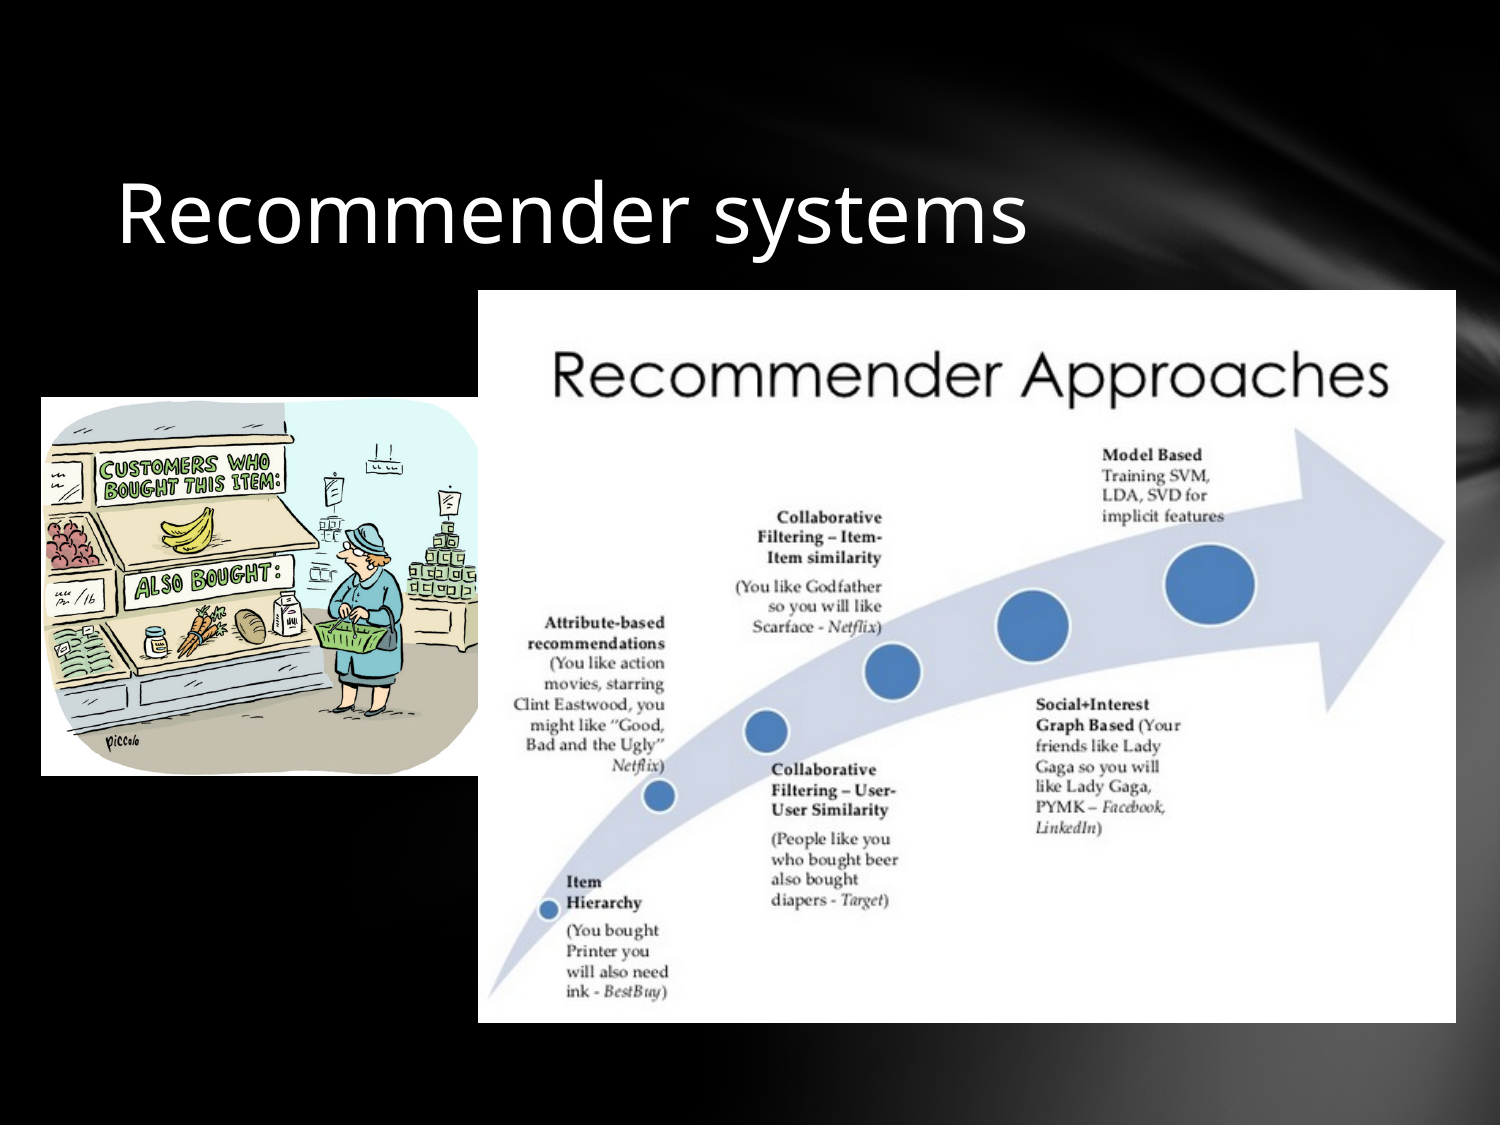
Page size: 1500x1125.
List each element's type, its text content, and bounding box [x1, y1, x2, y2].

picture [41, 290, 1456, 1024]
title Recommender systems [100, 78, 1301, 268]
